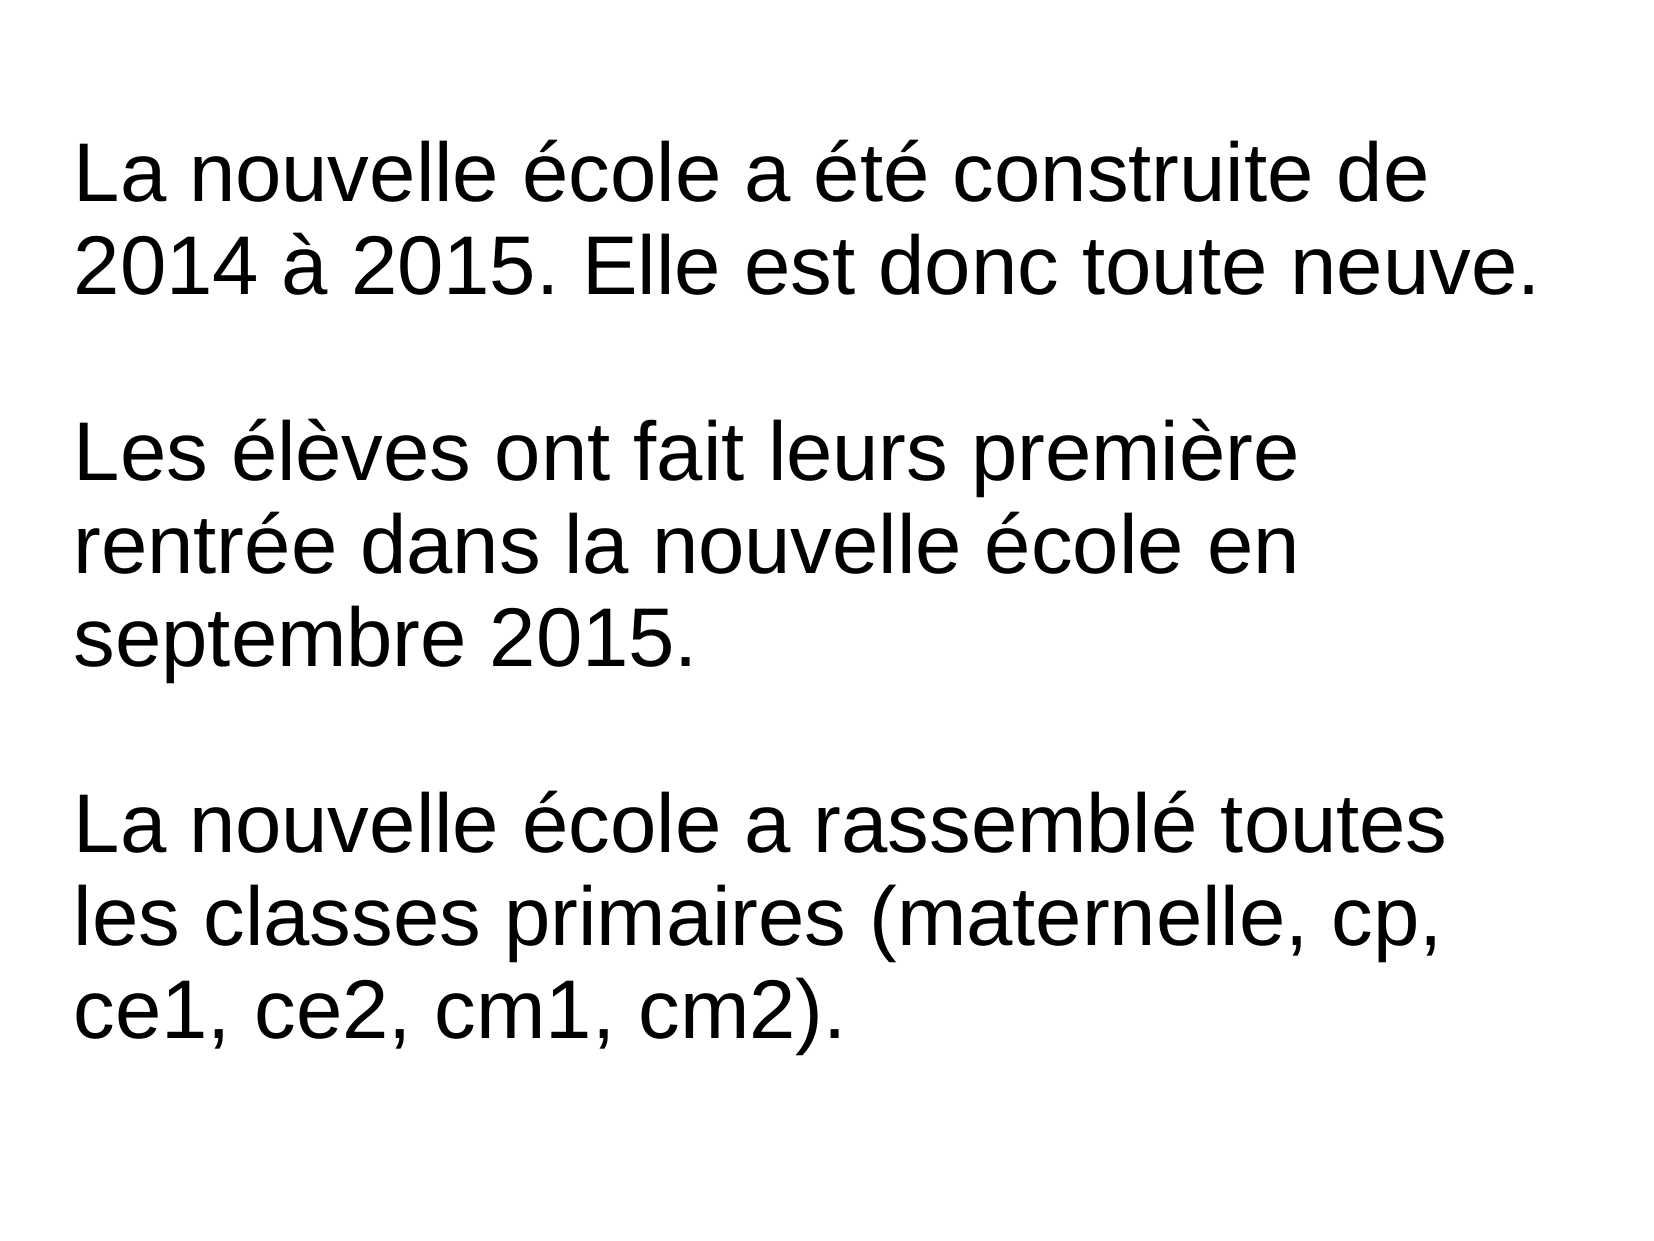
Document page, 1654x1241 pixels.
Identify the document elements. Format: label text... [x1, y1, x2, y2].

text_box La nouvelle école a été construite de 2014 à 2015. Elle est donc toute neuve. Les élèves ont fait leurs première rentrée dans la nouvelle école en septembre 2015. La nouvelle école a rassemblé toutes les classes primaires (maternelle, cp, ce1, ce2, cm1, cm2). [59, 76, 1565, 1152]
